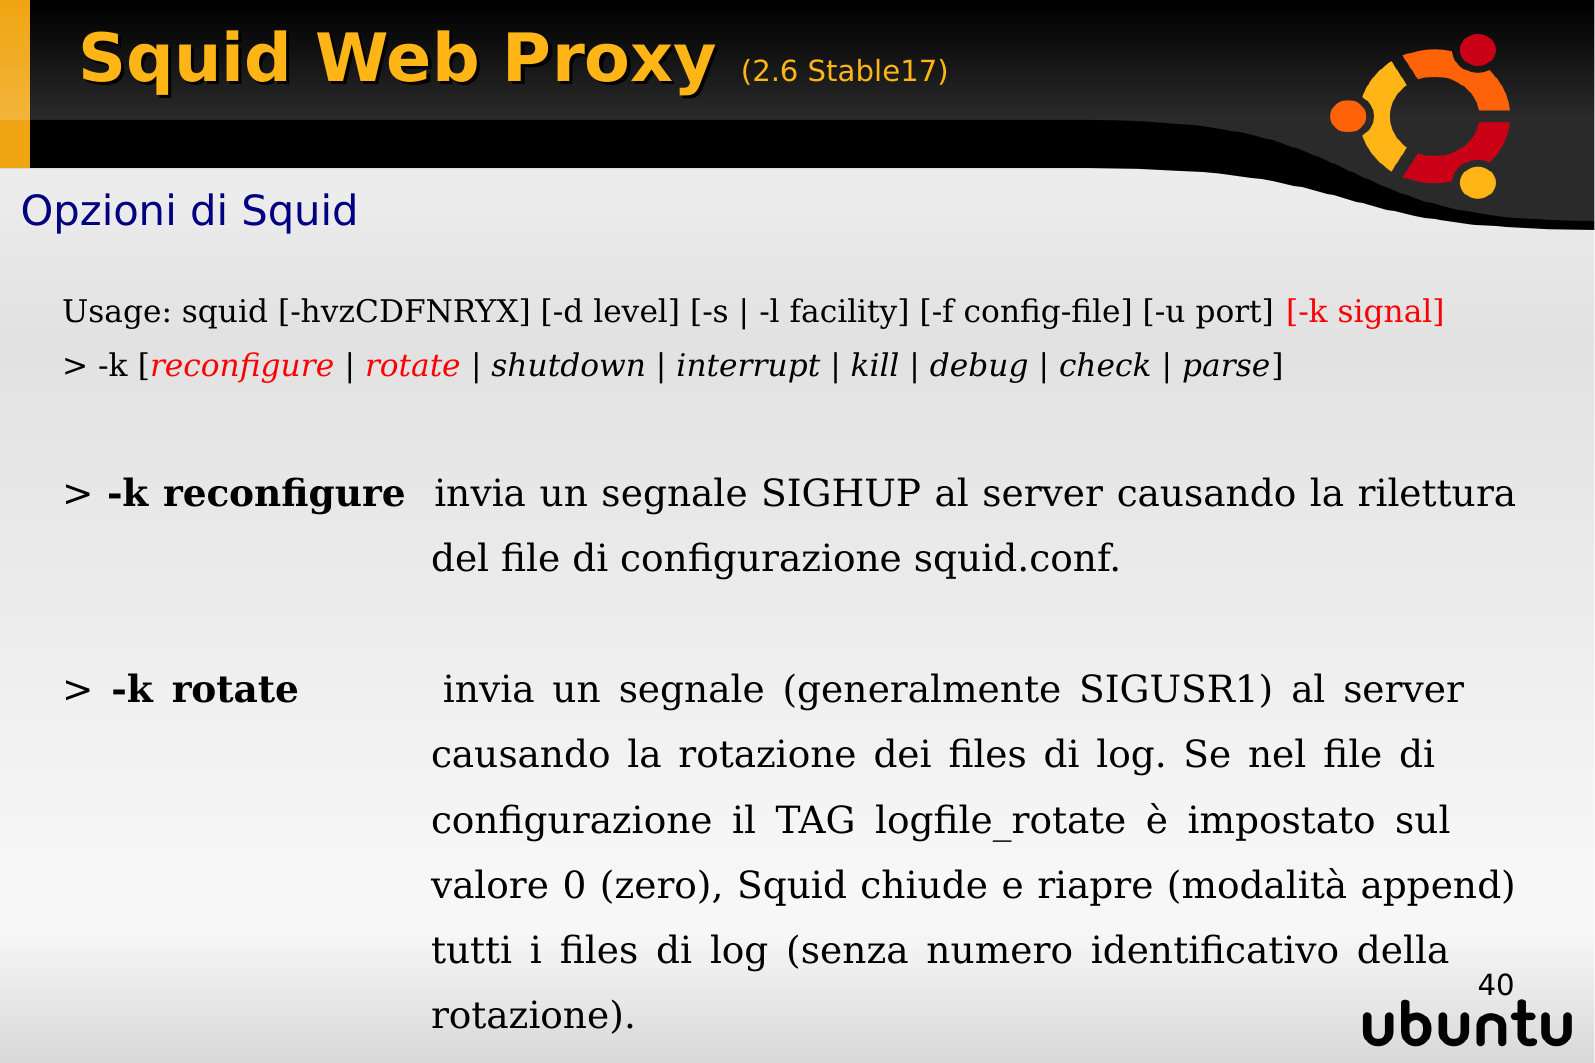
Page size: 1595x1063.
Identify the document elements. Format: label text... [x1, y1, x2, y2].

picture [0, 0, 1595, 1063]
text_box Usage: squid [-hvzCDFNRYX] [-d level] [-s | -l facility] [-f config-file] [-u port] [-k signal] > -k [reconfigure | rotate | shutdown | interrupt | kill | debug | check | parse] > -k reconfigure invia un segnale SIGHUP al server causando la rilettura del file di configurazione squid.conf. > -k rotate invia un segnale (generalmente SIGUSR1) al server causando la rotazione dei files di log. Se nel file di configurazione il TAG logfile_rotate è impostato sul valore 0 (zero), Squid chiude e riapre (modalità append) tutti i files di log (senza numero identificativo della rotazione). [59, 285, 1536, 1046]
text_box Squid Web Proxy (2.6 Stable17) [23, 11, 1004, 105]
text_box Opzioni di Squid [17, 178, 1554, 243]
